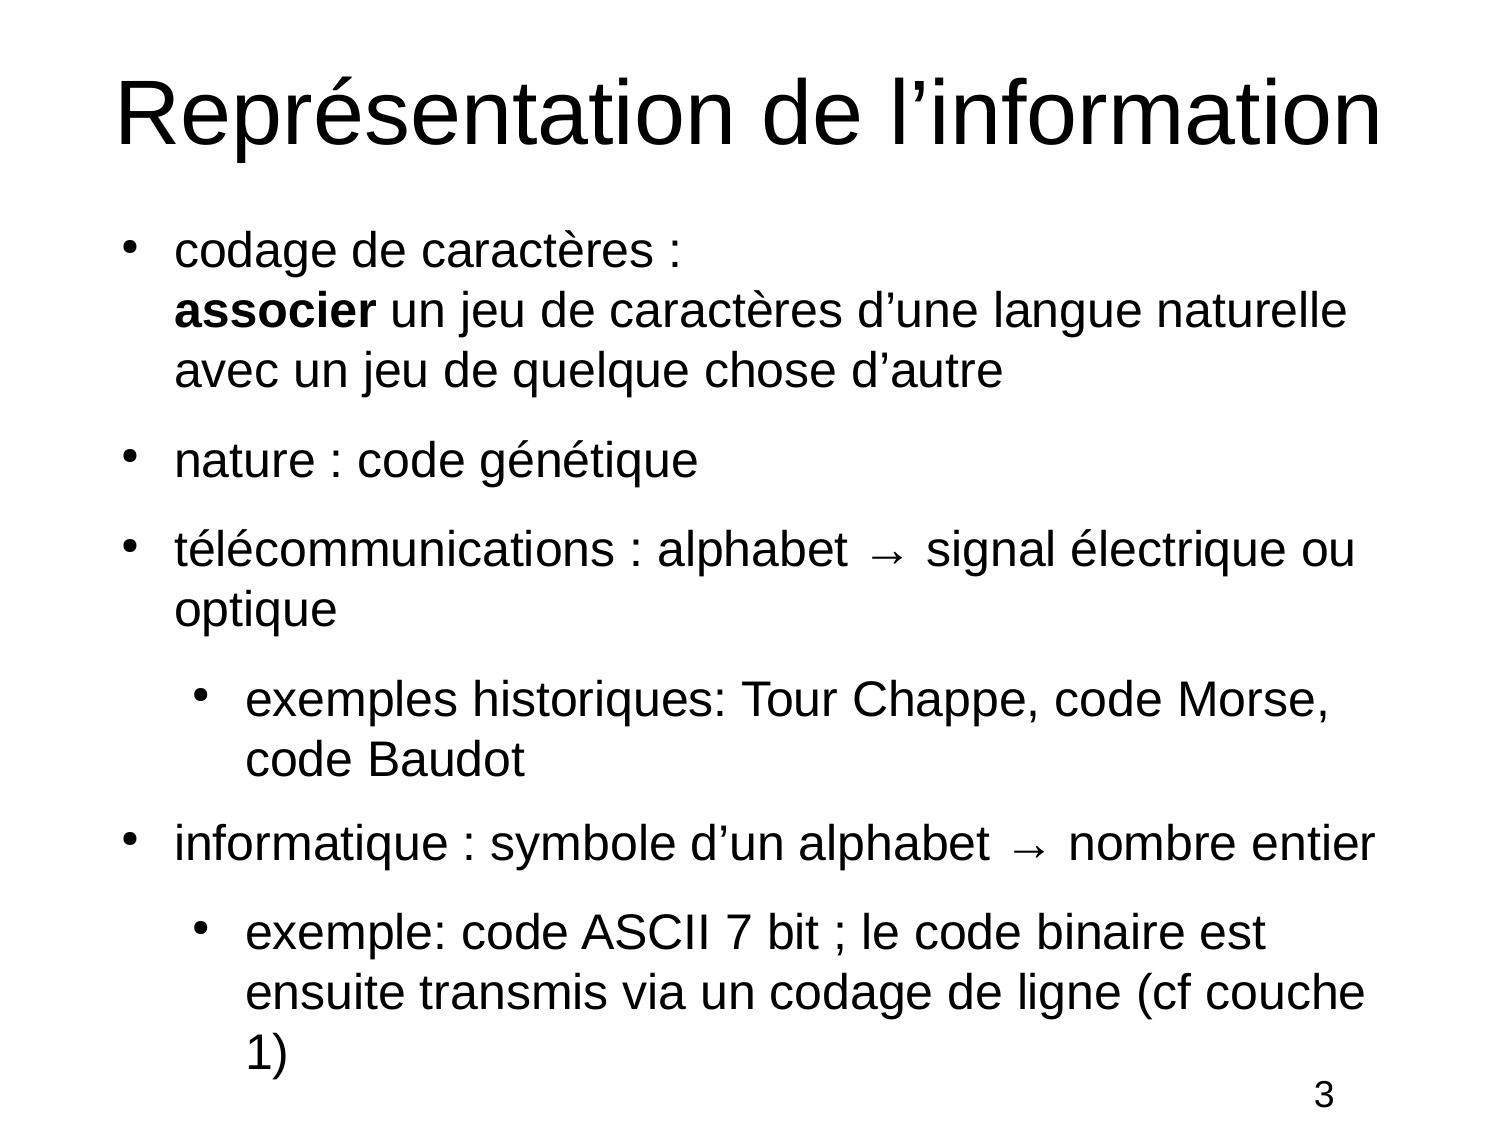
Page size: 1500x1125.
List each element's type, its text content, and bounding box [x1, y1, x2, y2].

list codage de caractères : associer un jeu de caractères d’une langue naturelle avec un jeu de quelque chose d’autre nature : code génétique télécommunications : alphabet → signal électrique ou optique exemples historiques: Tour Chappe, code Morse, code Baudot informatique : symbole d’un alphabet → nombre entier exemple: code ASCII 7 bit ; le code binaire est ensuite transmis via un codage de ligne (cf couche 1) [88, 210, 1439, 1091]
title Représentation de l’information [75, 45, 1425, 233]
